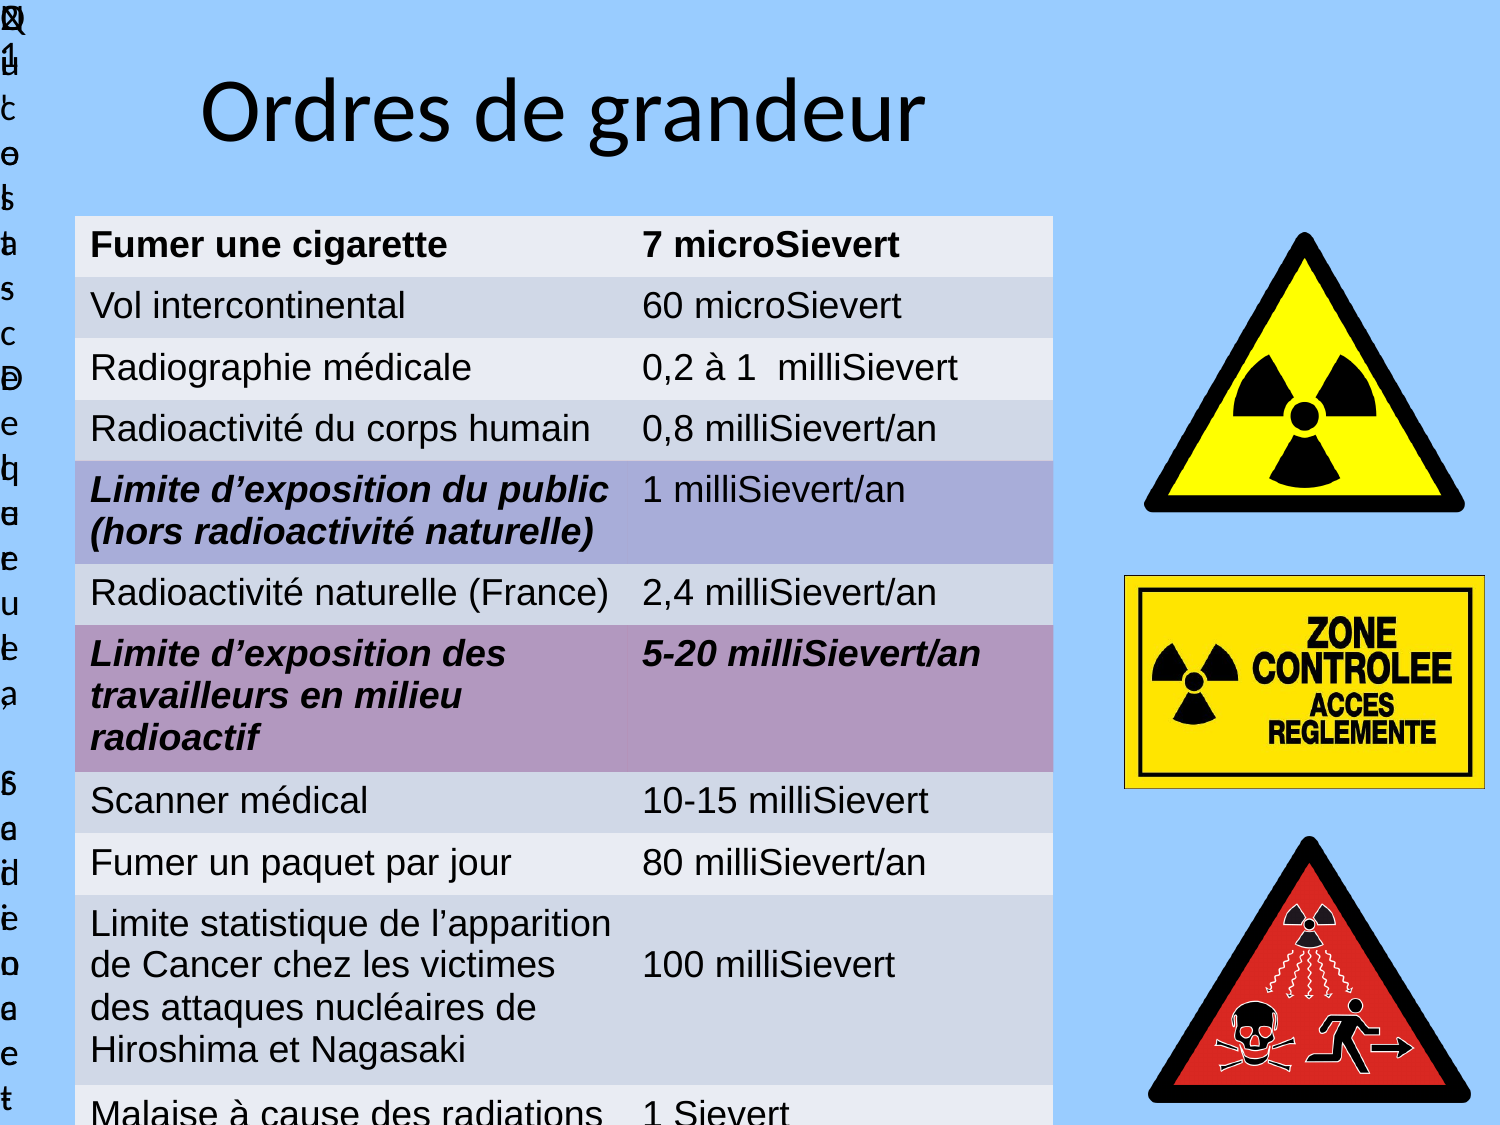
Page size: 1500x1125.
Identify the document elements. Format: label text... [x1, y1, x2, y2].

title Ordres de grandeur [75, 31, 1075, 178]
table_cell 60 microSievert [627, 277, 1053, 338]
table_cell 2,4 milliSievert/an [627, 564, 1053, 625]
table_cell Radioactivité du corps humain [75, 400, 627, 461]
table_header 7 microSievert [627, 216, 1053, 277]
table_cell 10-15 milliSievert [627, 772, 1053, 833]
table_header Fumer une cigarette [75, 216, 627, 277]
table_cell Radioactivité naturelle (France) [75, 564, 627, 625]
table_cell 100 milliSievert [627, 895, 1053, 1085]
table_cell Radiographie médicale [75, 338, 627, 400]
table_cell Limite statistique de l’apparition de Cancer chez les victimes des attaques nucléaires de Hiroshima et Nagasaki [75, 895, 627, 1085]
table_cell 1 milliSievert/an [627, 461, 1053, 564]
picture [1148, 836, 1471, 1103]
picture [1144, 232, 1465, 513]
table_cell Vol intercontinental [75, 277, 627, 338]
table_cell Limite d’exposition du public (hors radioactivité naturelle) [75, 461, 627, 564]
table_cell Fumer un paquet par jour [75, 833, 627, 895]
picture [1124, 575, 1485, 789]
table_cell 1 Sievert [627, 1085, 1053, 1125]
table_cell Malaise à cause des radiations [75, 1085, 627, 1125]
table_cell 5-20 milliSievert/an [627, 625, 1053, 772]
table_cell Scanner médical [75, 772, 627, 833]
table_cell 0,8 milliSievert/an [627, 400, 1053, 461]
table_cell Limite d’exposition des travailleurs en milieu radioactif [75, 625, 627, 772]
table_cell 80 milliSievert/an [627, 833, 1053, 895]
table_cell 0,2 à 1 milliSievert [627, 338, 1053, 400]
